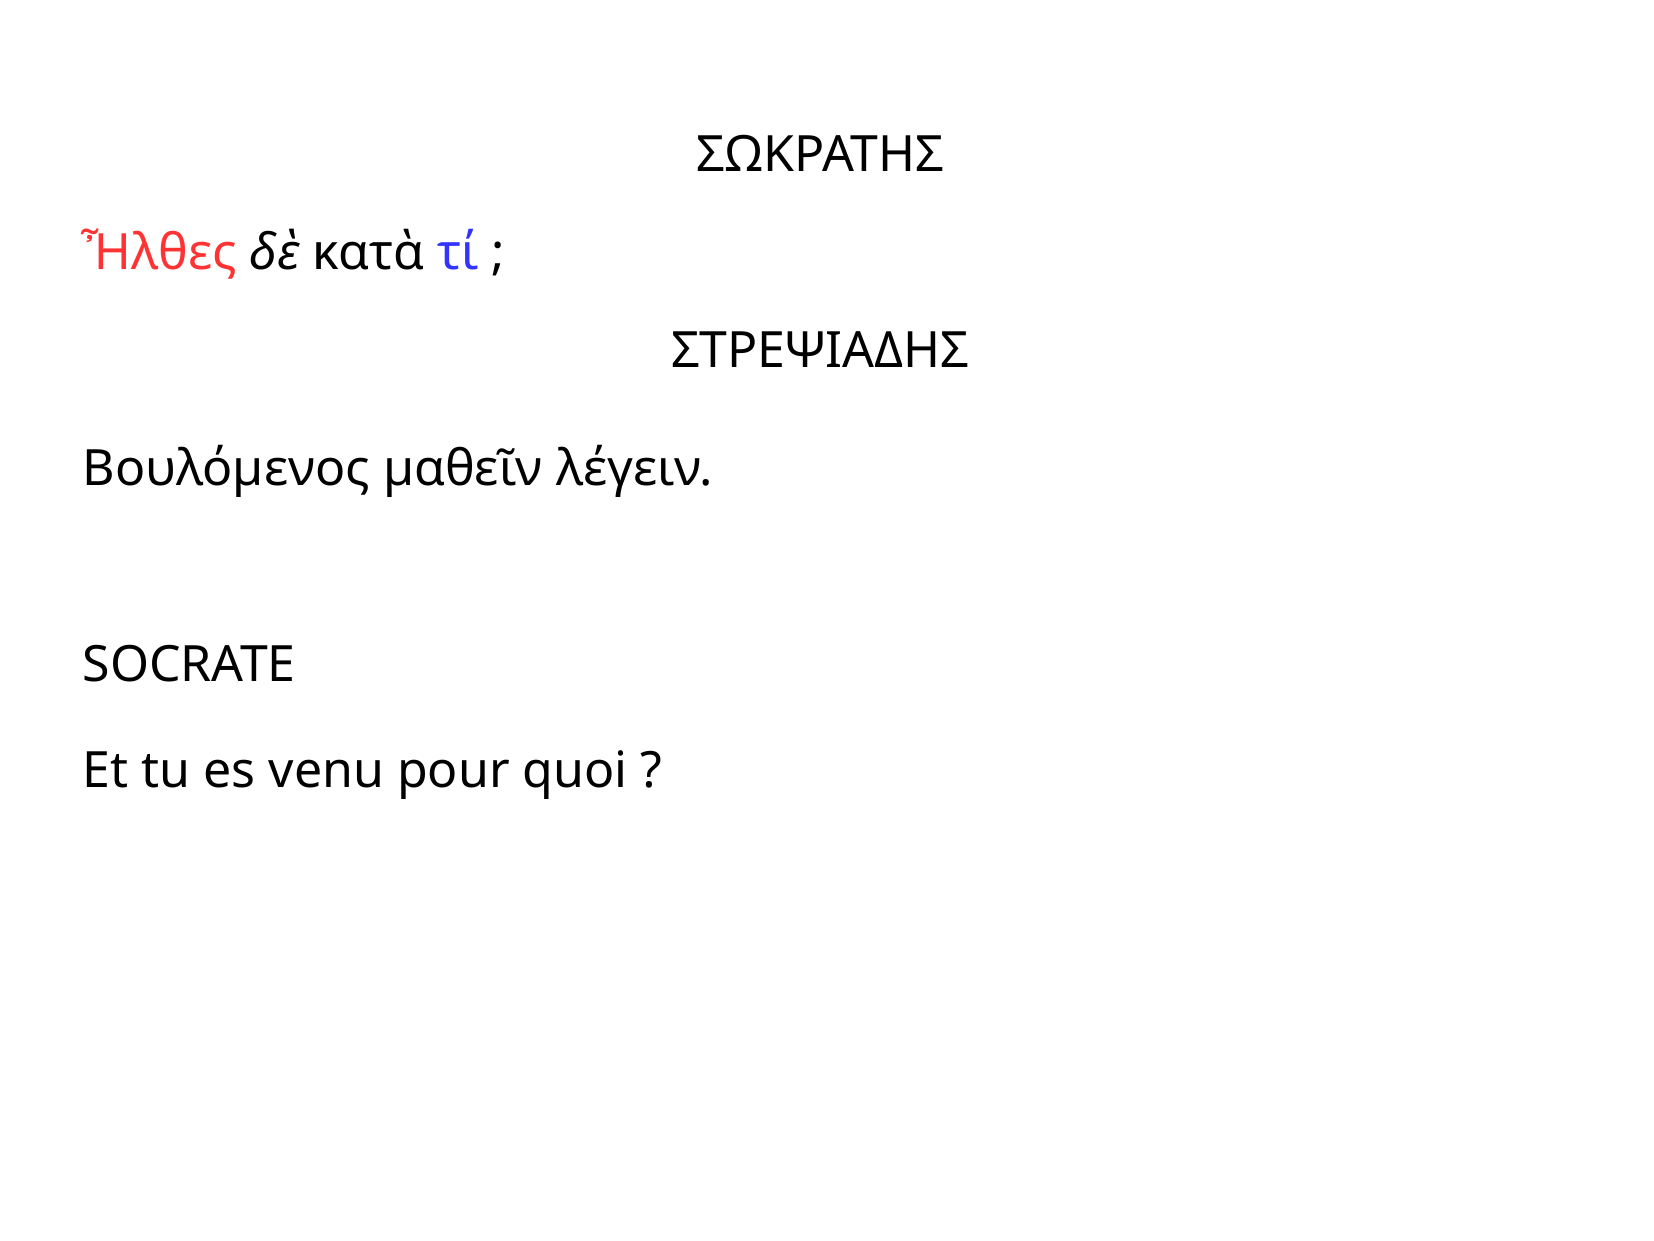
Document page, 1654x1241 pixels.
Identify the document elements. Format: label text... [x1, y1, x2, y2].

list ΣΩΚΡΑΤΗΣ Ἦλθες δὲ κατὰ τί ; ΣΤΡΕΨΙΑΔΗΣ Βουλόμενος μαθεῖν λέγειν. SOCRATE Et tu es venu pour quoi ? [82, 118, 1571, 1222]
